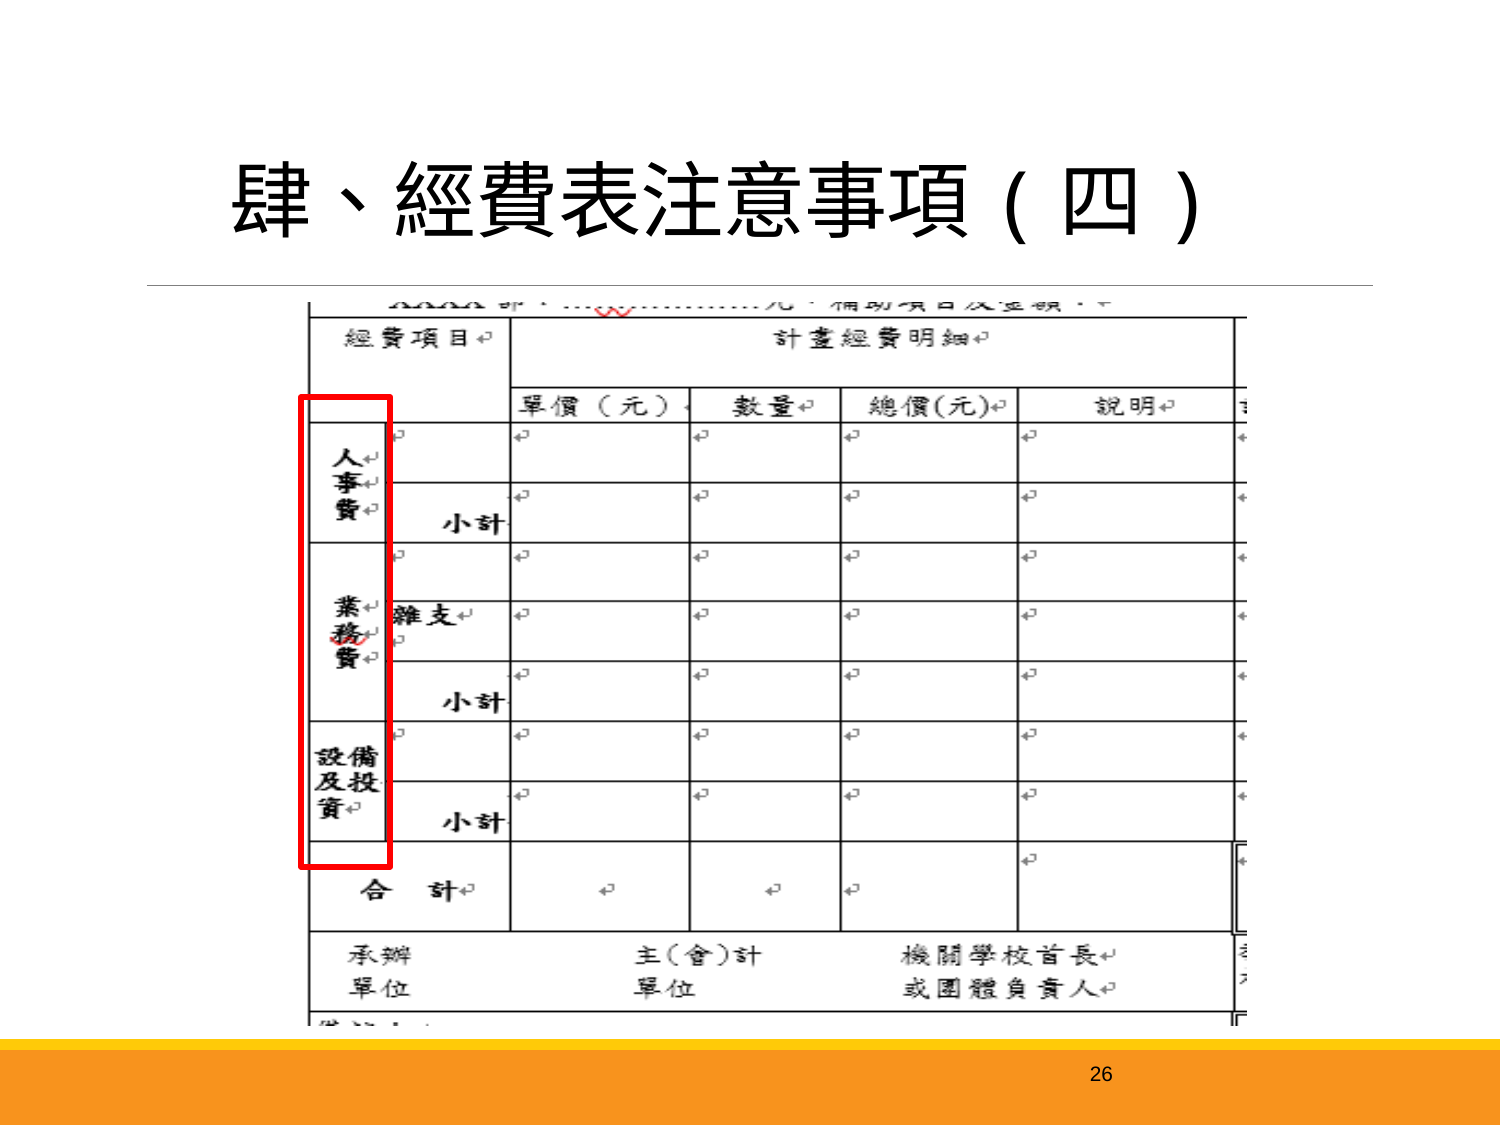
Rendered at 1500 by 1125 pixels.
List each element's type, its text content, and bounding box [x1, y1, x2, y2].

text_box [301, 397, 391, 867]
text_box 26 [1074, 1042, 1426, 1103]
title 肆、經費表注意事項(四) [112, 78, 1331, 256]
picture [289, 302, 1247, 1026]
